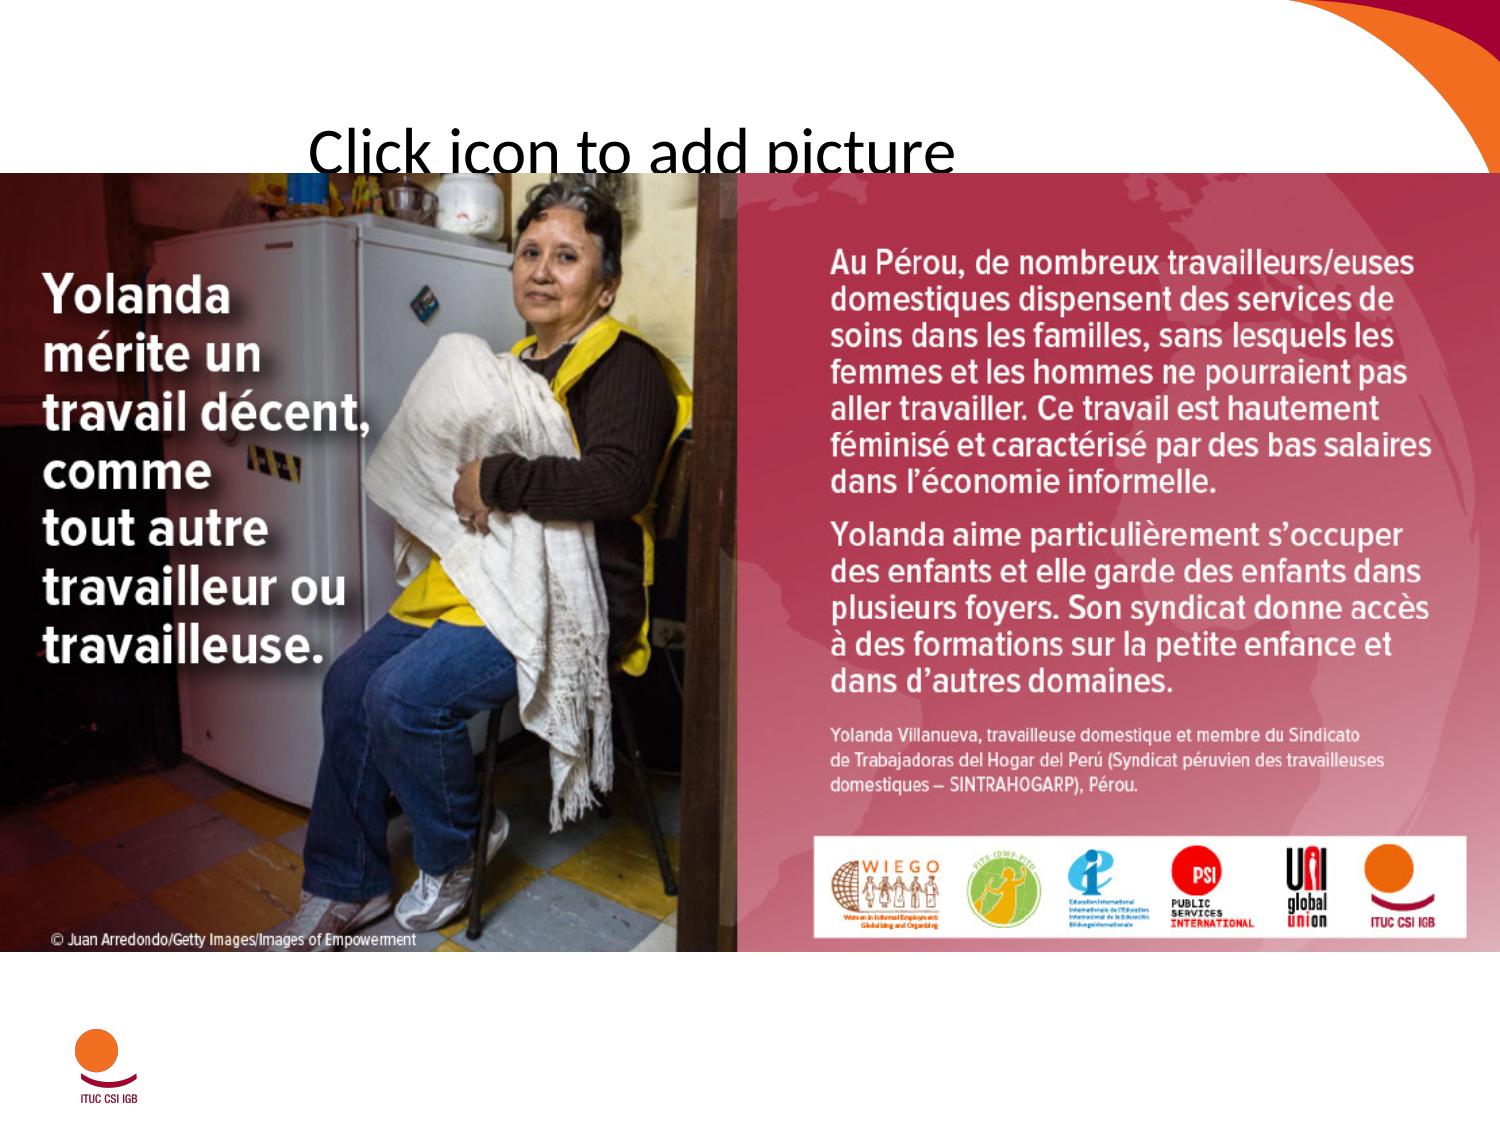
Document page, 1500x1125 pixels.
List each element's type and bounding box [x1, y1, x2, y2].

picture [75, 1029, 138, 1103]
picture [0, 0, 1500, 952]
